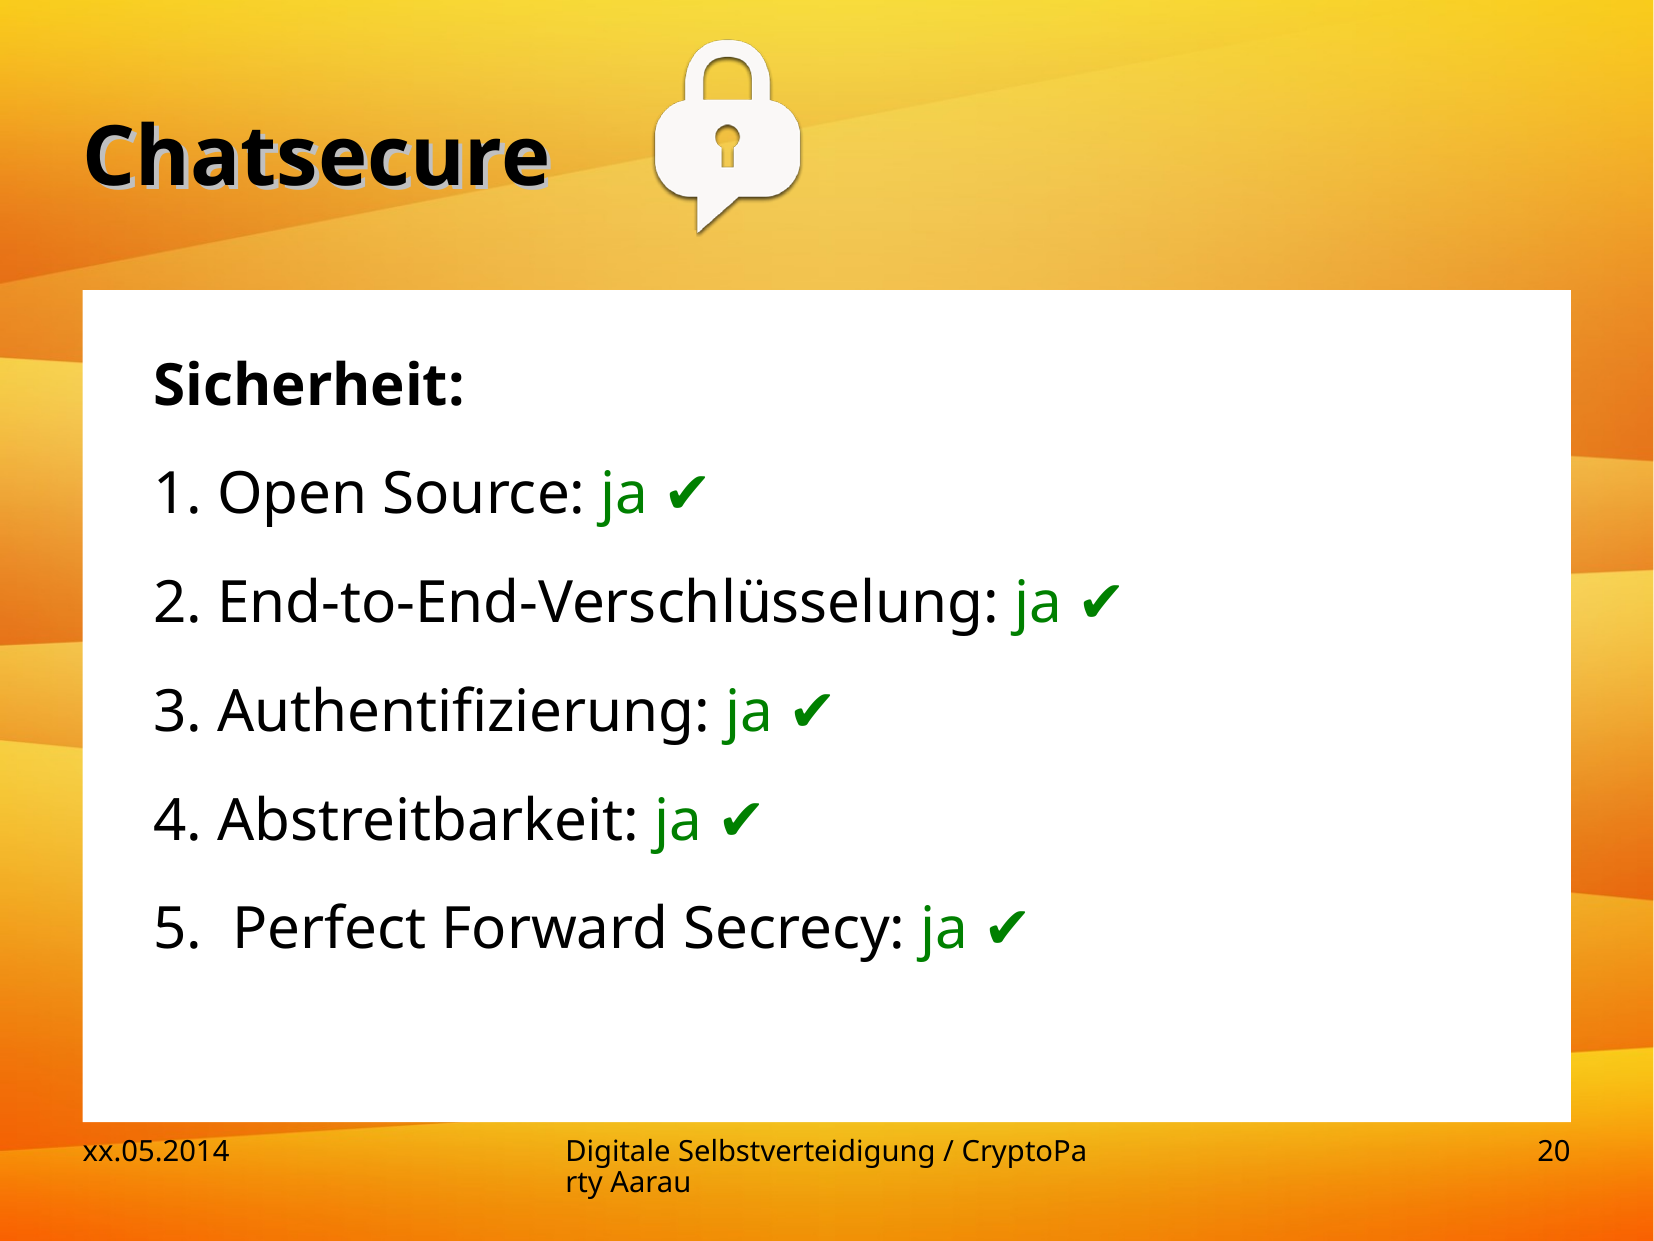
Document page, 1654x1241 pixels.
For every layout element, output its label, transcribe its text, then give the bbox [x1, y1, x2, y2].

title Chatsecure [82, 49, 1571, 257]
list Sicherheit: 1. Open Source: ja ✔ 2. End-to-End-Verschlüsselung: ja ✔ 3. Authentifizierung: ja ✔ 4. Abstreitbarkeit: ja ✔ 5. Perfect Forward Secrecy: ja ✔ [82, 290, 1571, 1123]
picture [0, 0, 1654, 1241]
